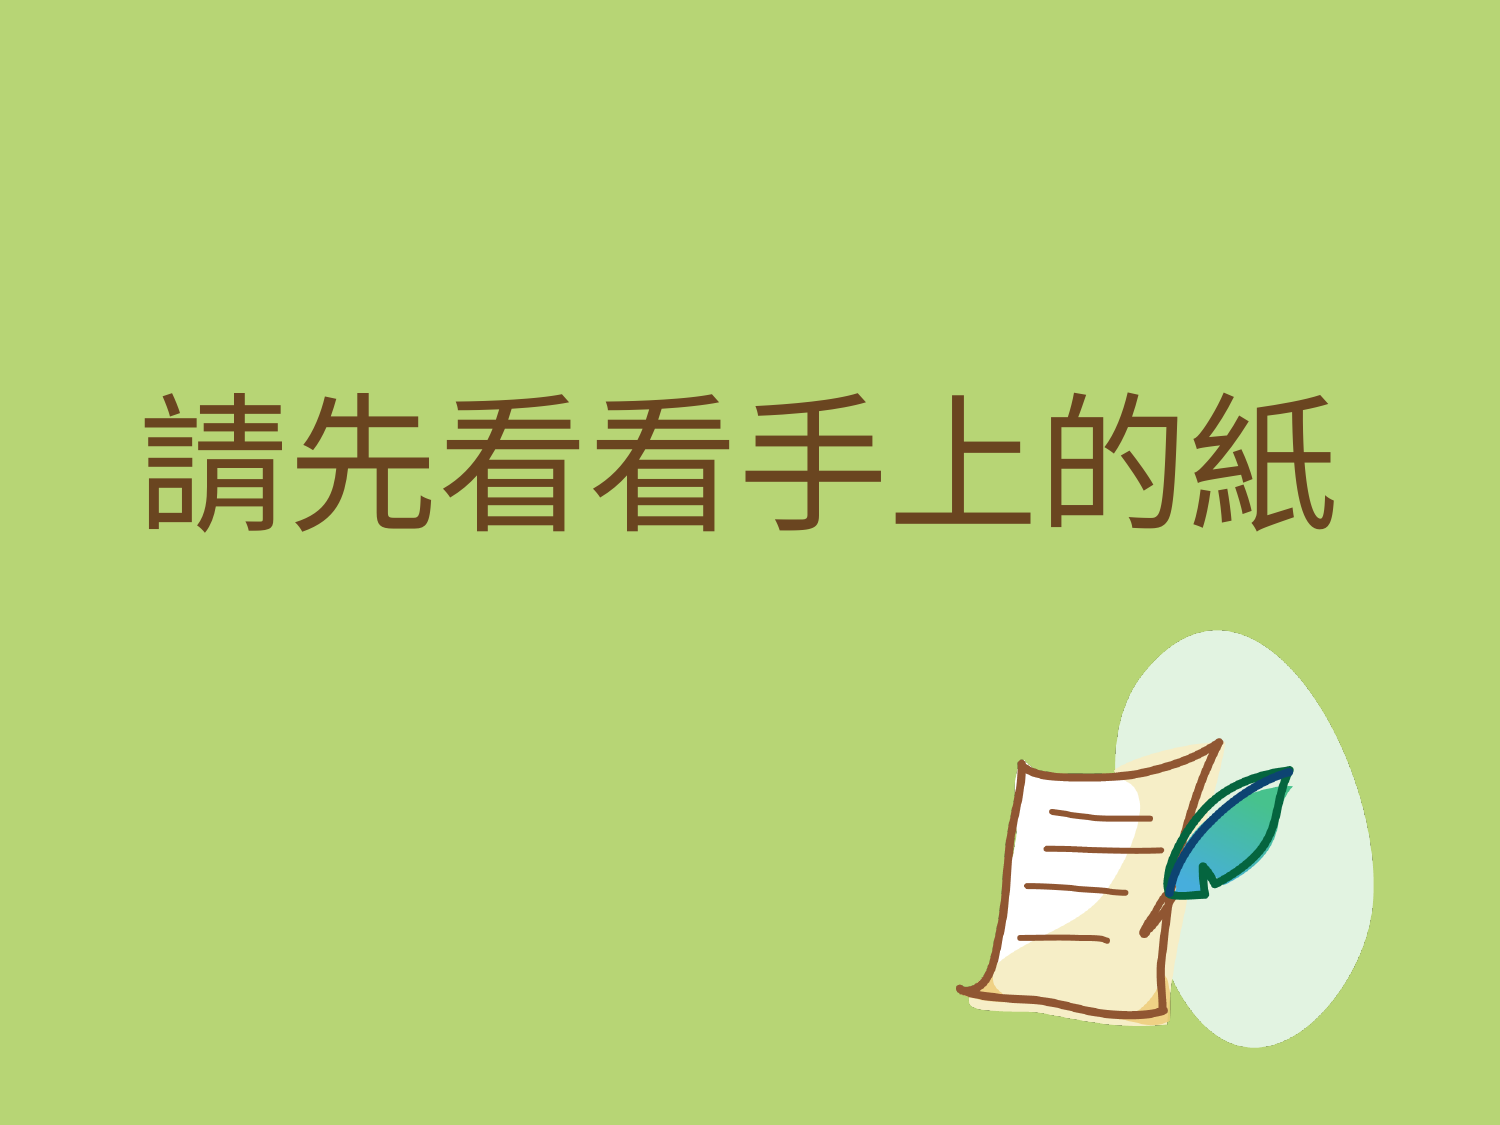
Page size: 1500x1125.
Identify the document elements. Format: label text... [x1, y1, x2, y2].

text_box 請先看看手上的紙 [123, 361, 1366, 559]
picture [950, 563, 1383, 1125]
